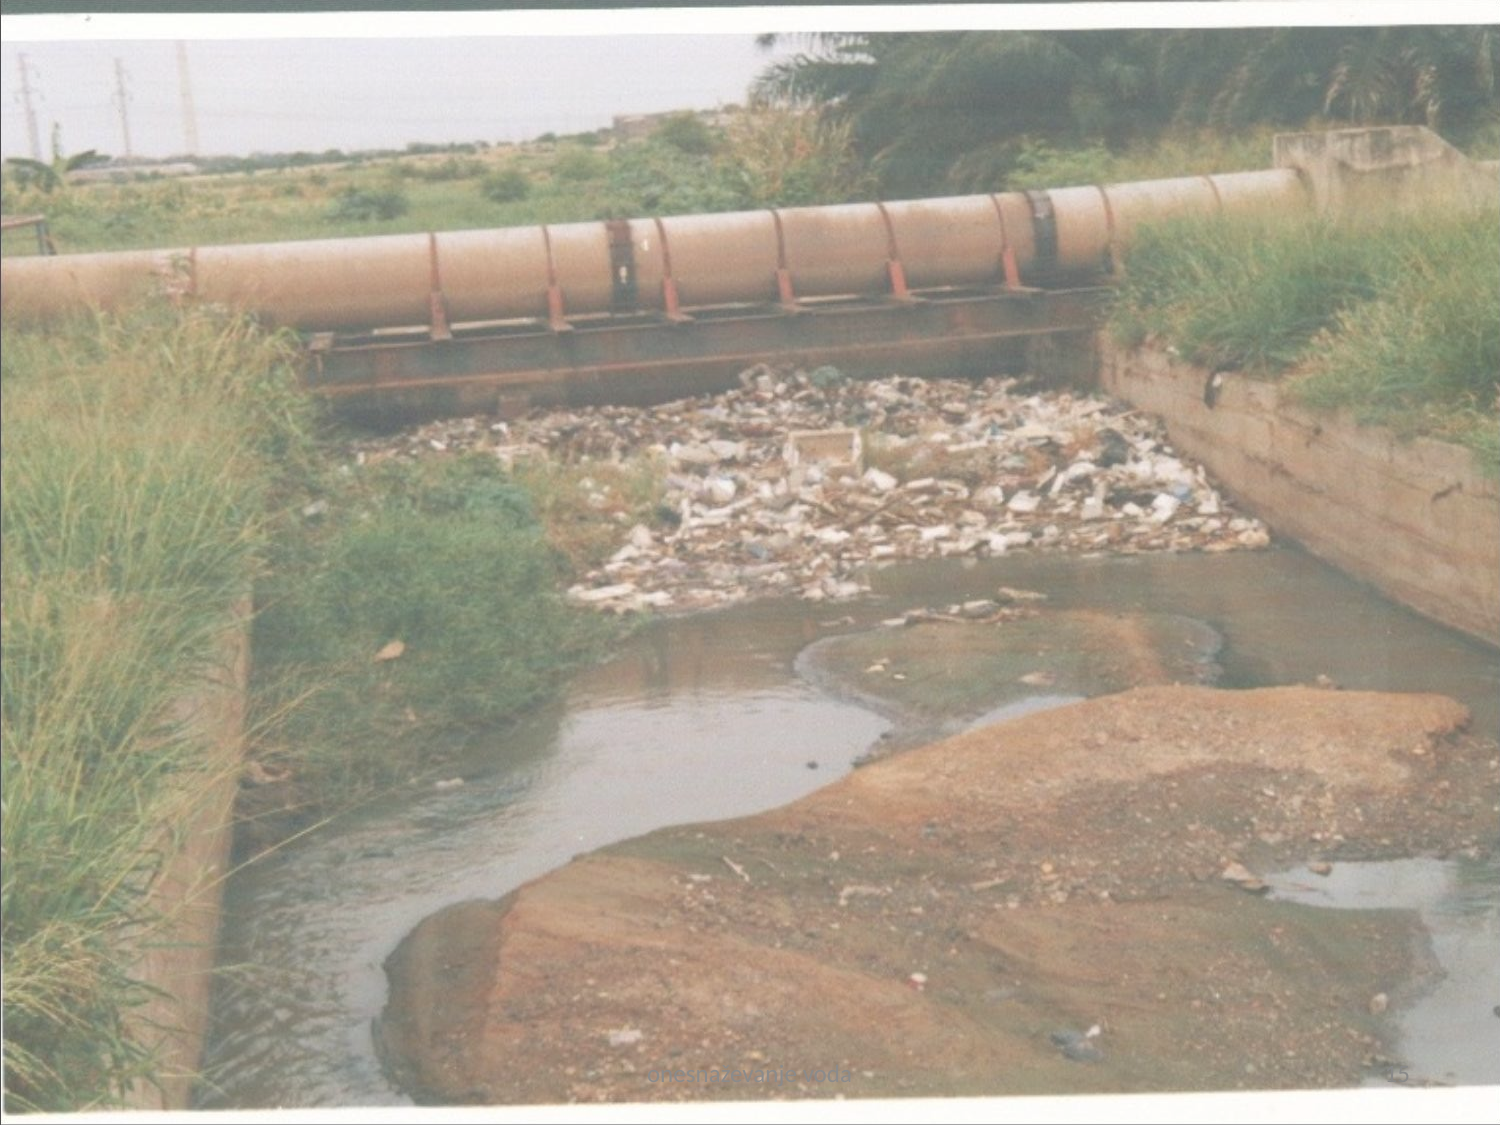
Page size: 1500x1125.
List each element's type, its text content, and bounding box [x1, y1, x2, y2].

footer onesnaževanje voda [512, 1042, 988, 1103]
slide_number <number> [1074, 1042, 1425, 1103]
